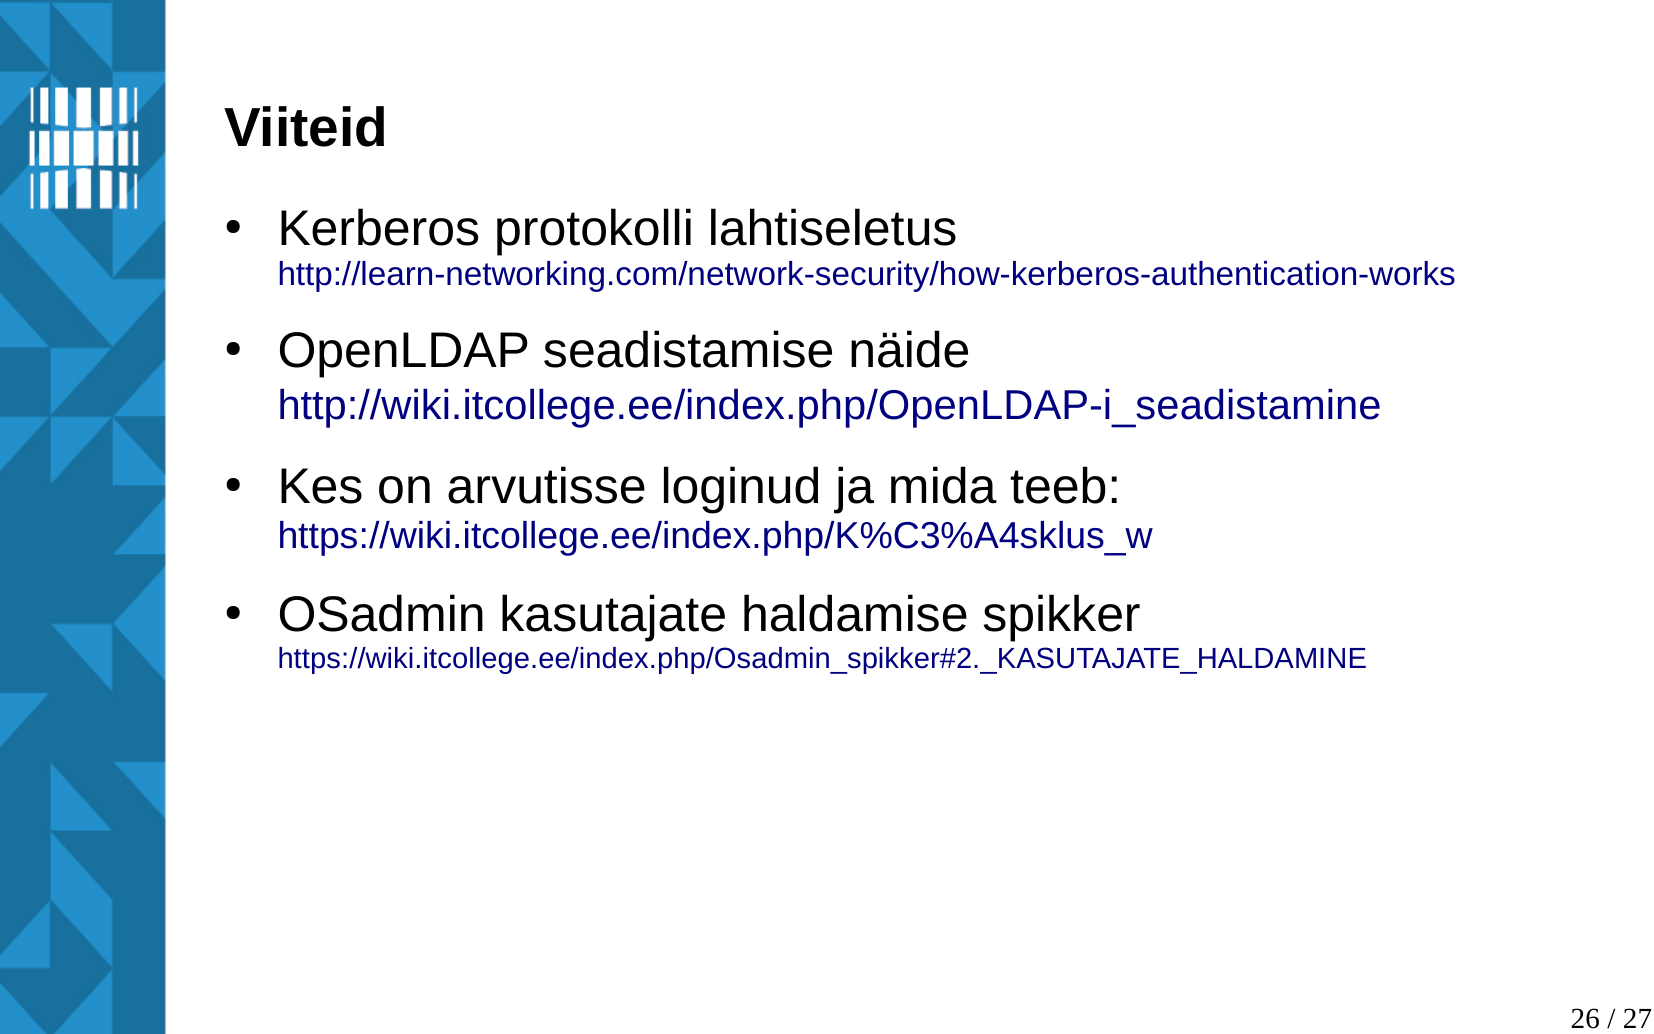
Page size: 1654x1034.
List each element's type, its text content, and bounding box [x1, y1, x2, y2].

title Viiteid [224, 41, 1565, 199]
list Kerberos protokolli lahtiseletus http://learn-networking.com/network-security/how-kerberos-authentication-works OpenLDAP seadistamise näide http://wiki.itcollege.ee/index.php/OpenLDAP-i_seadistamine Kes on arvutisse loginud ja mida teeb: https://wiki.itcollege.ee/index.php/K%C3%A4sklus_w OSadmin kasutajate haldamise spikker https://wiki.itcollege.ee/index.php/Osadmin_spikker#2._KASUTAJATE_HALDAMINE [206, 199, 1595, 768]
